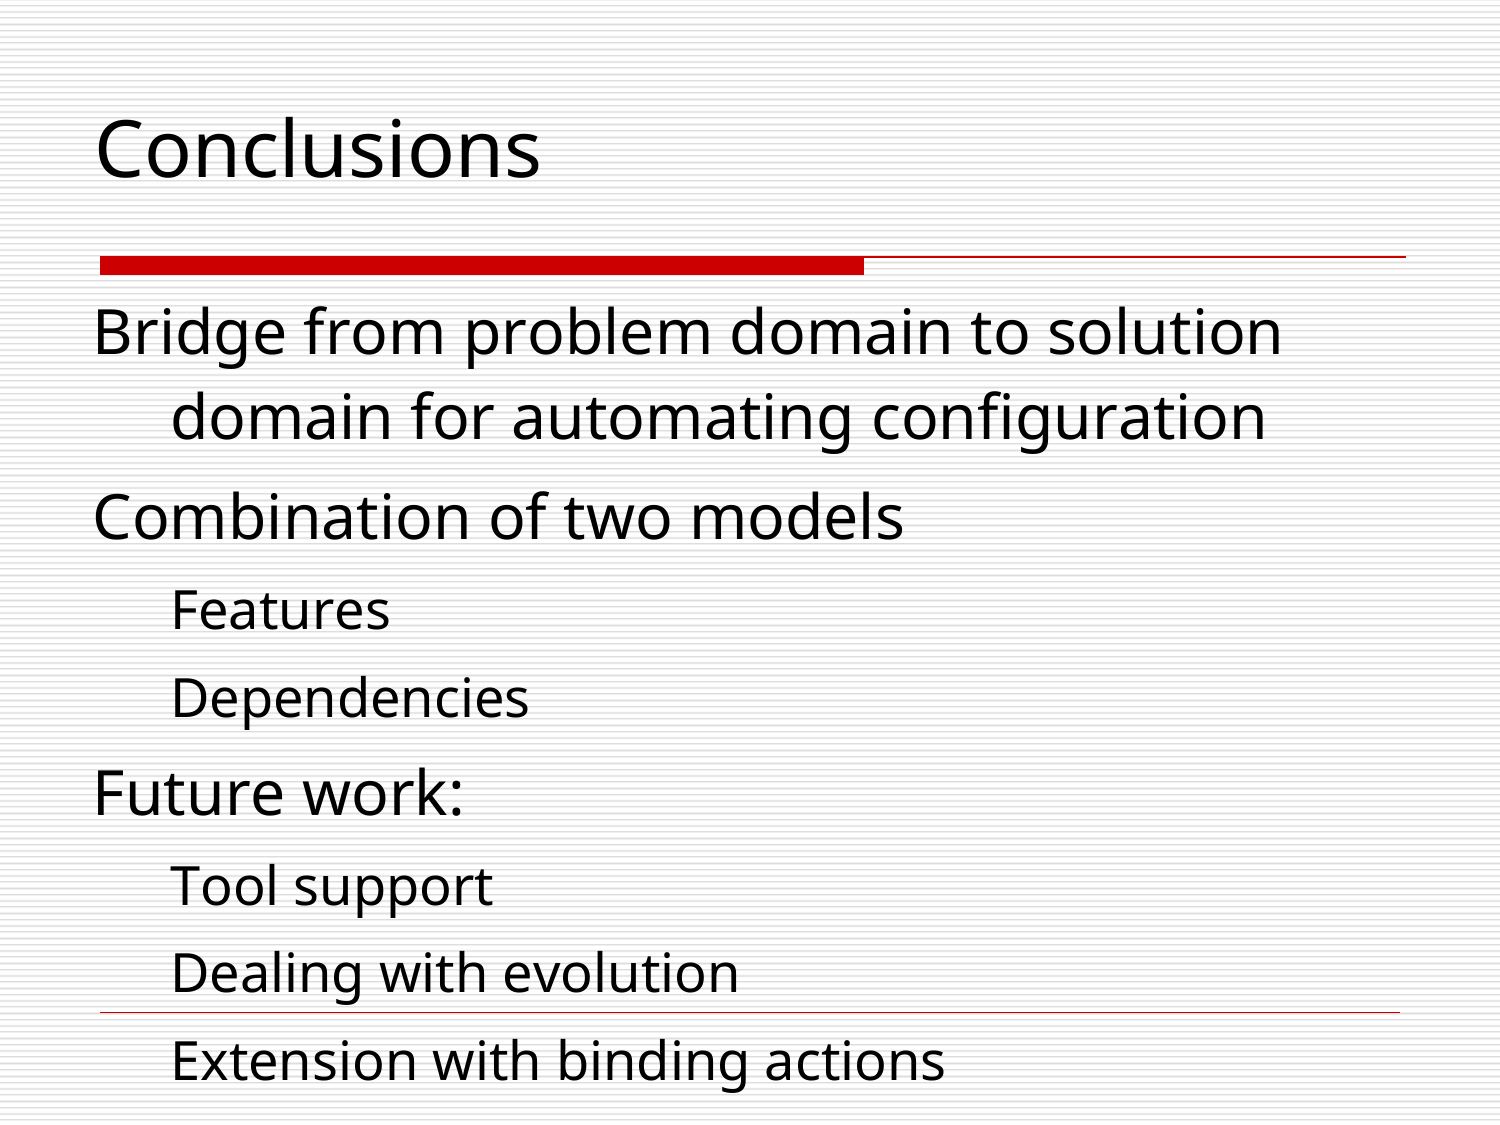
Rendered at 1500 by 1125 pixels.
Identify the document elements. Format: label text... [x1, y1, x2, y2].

list Bridge from problem domain to solution domain for automating configuration Combination of two models Features Dependencies Future work: Tool support Dealing with evolution Extension with binding actions [92, 287, 1406, 1034]
picture [0, 0, 1500, 1125]
title Conclusions [94, 51, 1407, 243]
